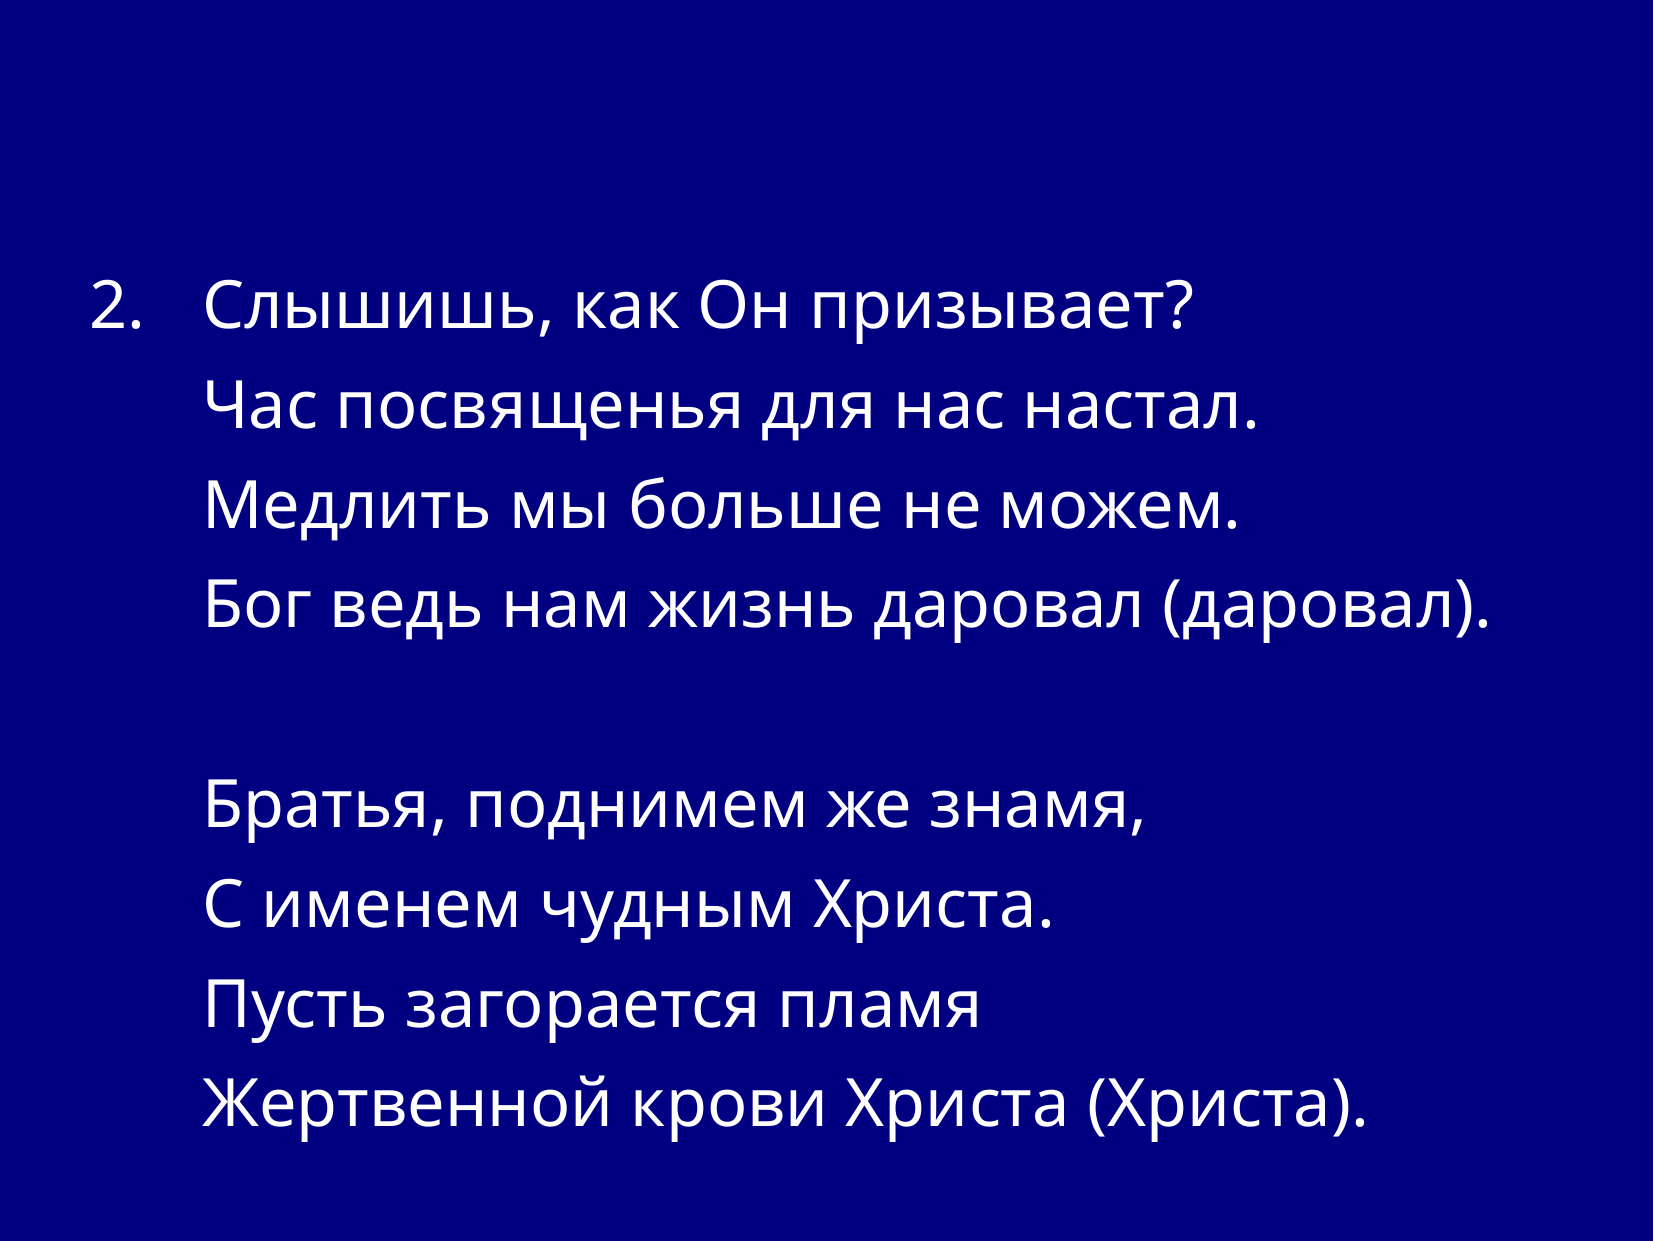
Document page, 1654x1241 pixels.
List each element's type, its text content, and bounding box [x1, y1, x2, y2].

text_box 2. Слышишь, как Он призывает? Час посвященья для нас настал. Медлить мы больше не можем. Бог ведь нам жизнь даровал (даровал). Братья, поднимем же знамя, С именем чудным Христа. Пусть загорается пламя Жертвенной крови Христа (Христа). [75, 150, 1653, 1163]
